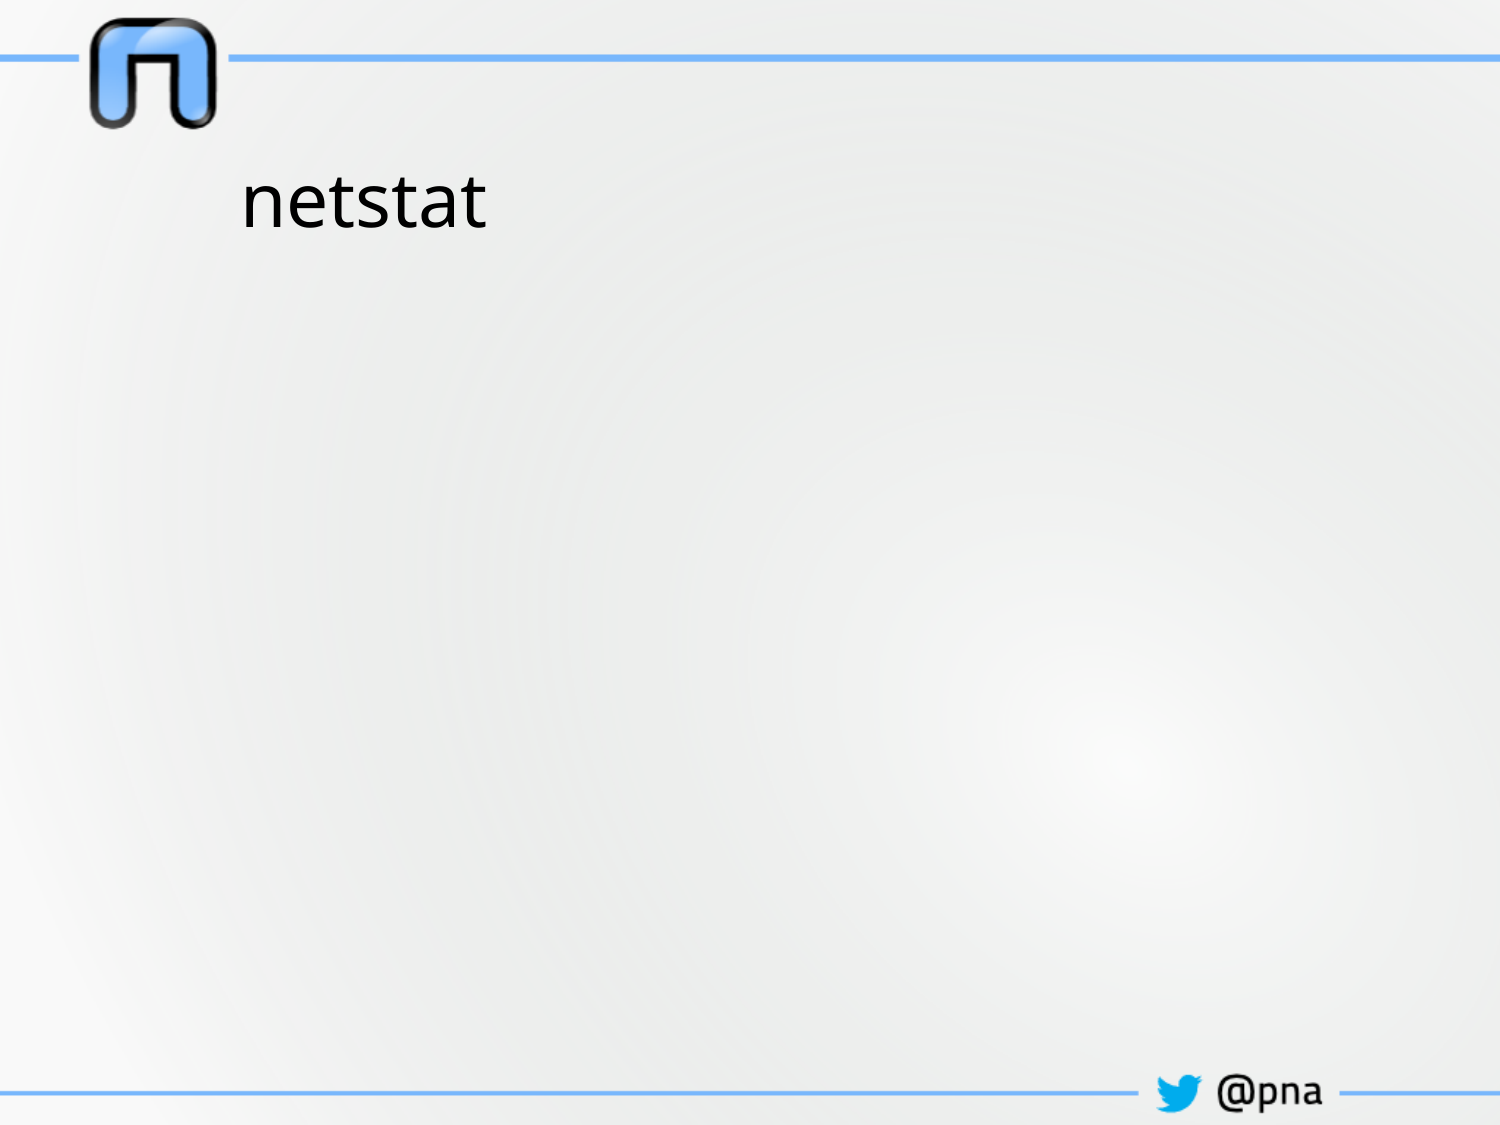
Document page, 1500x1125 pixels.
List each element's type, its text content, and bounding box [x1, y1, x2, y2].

title netstat [225, 70, 1469, 258]
picture [0, 0, 1500, 1125]
